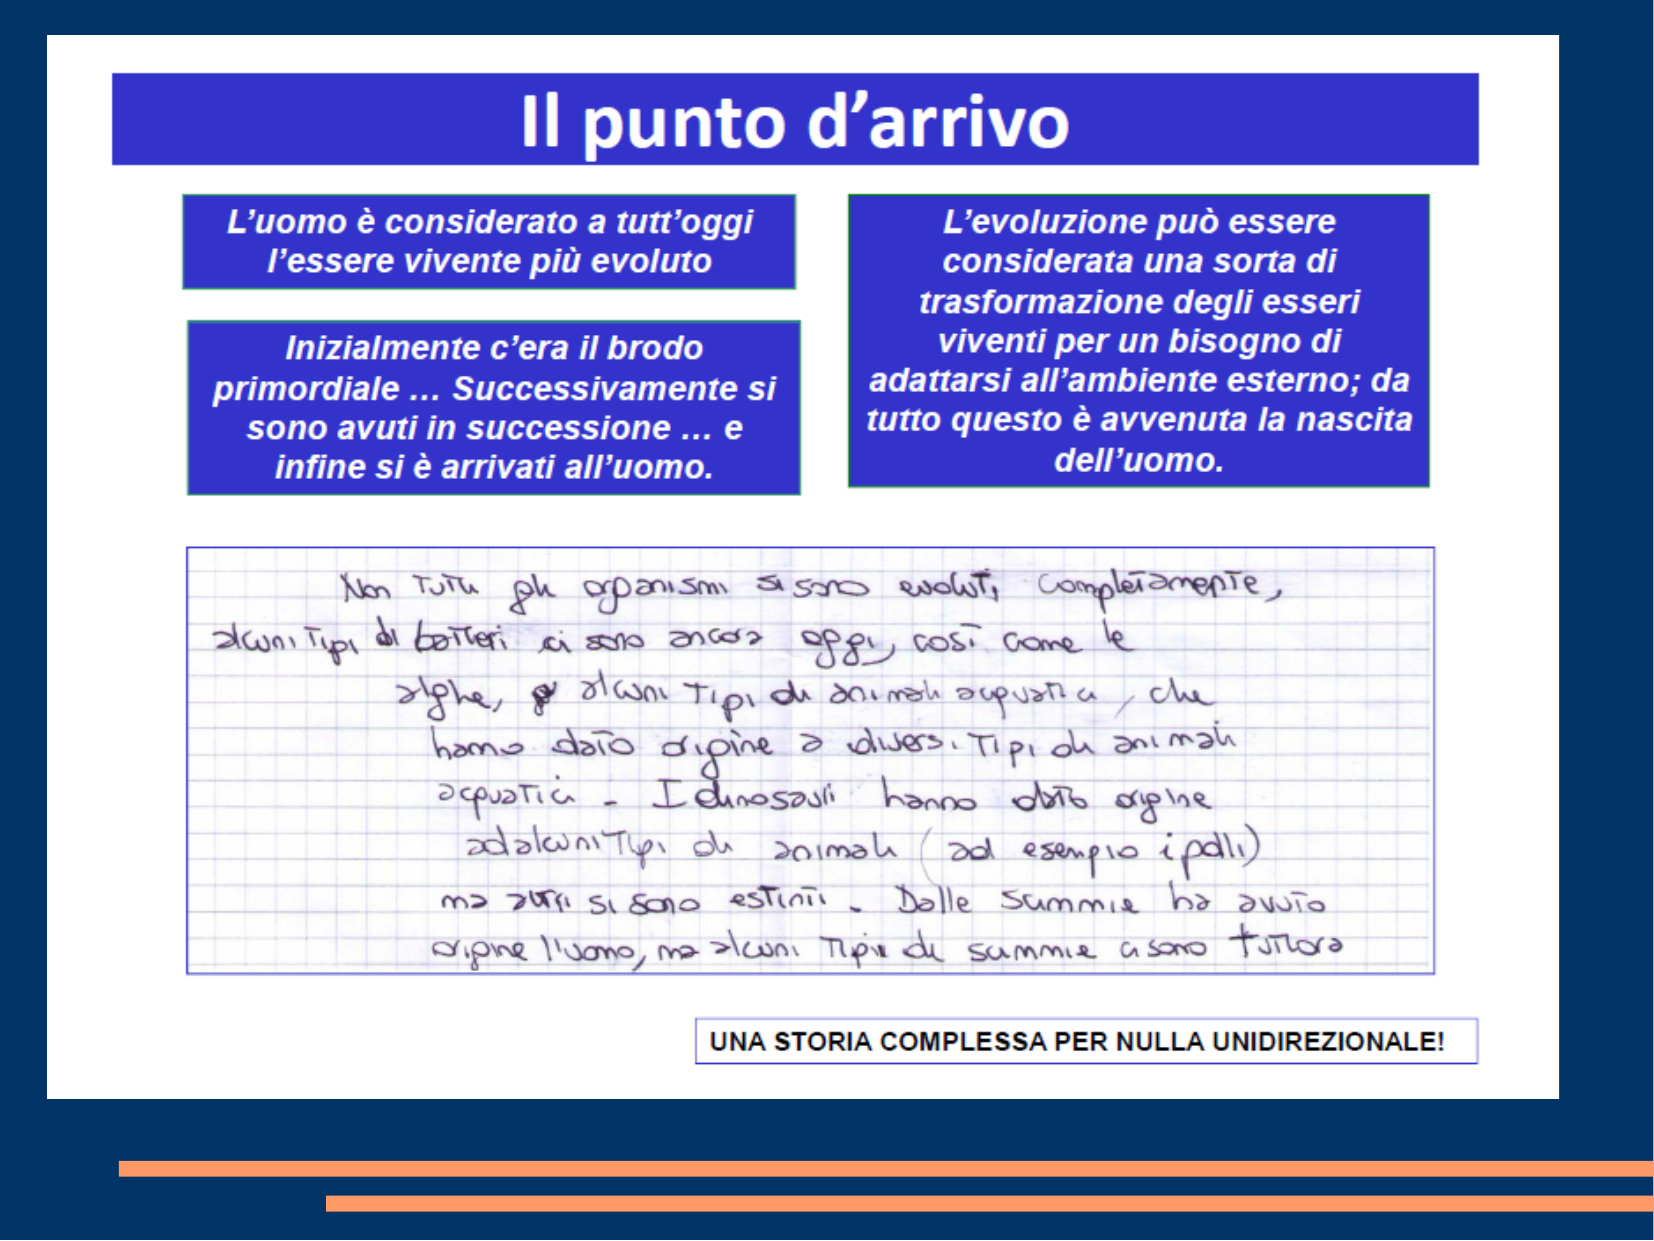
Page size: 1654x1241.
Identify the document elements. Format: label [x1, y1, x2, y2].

picture [47, 35, 1560, 1099]
